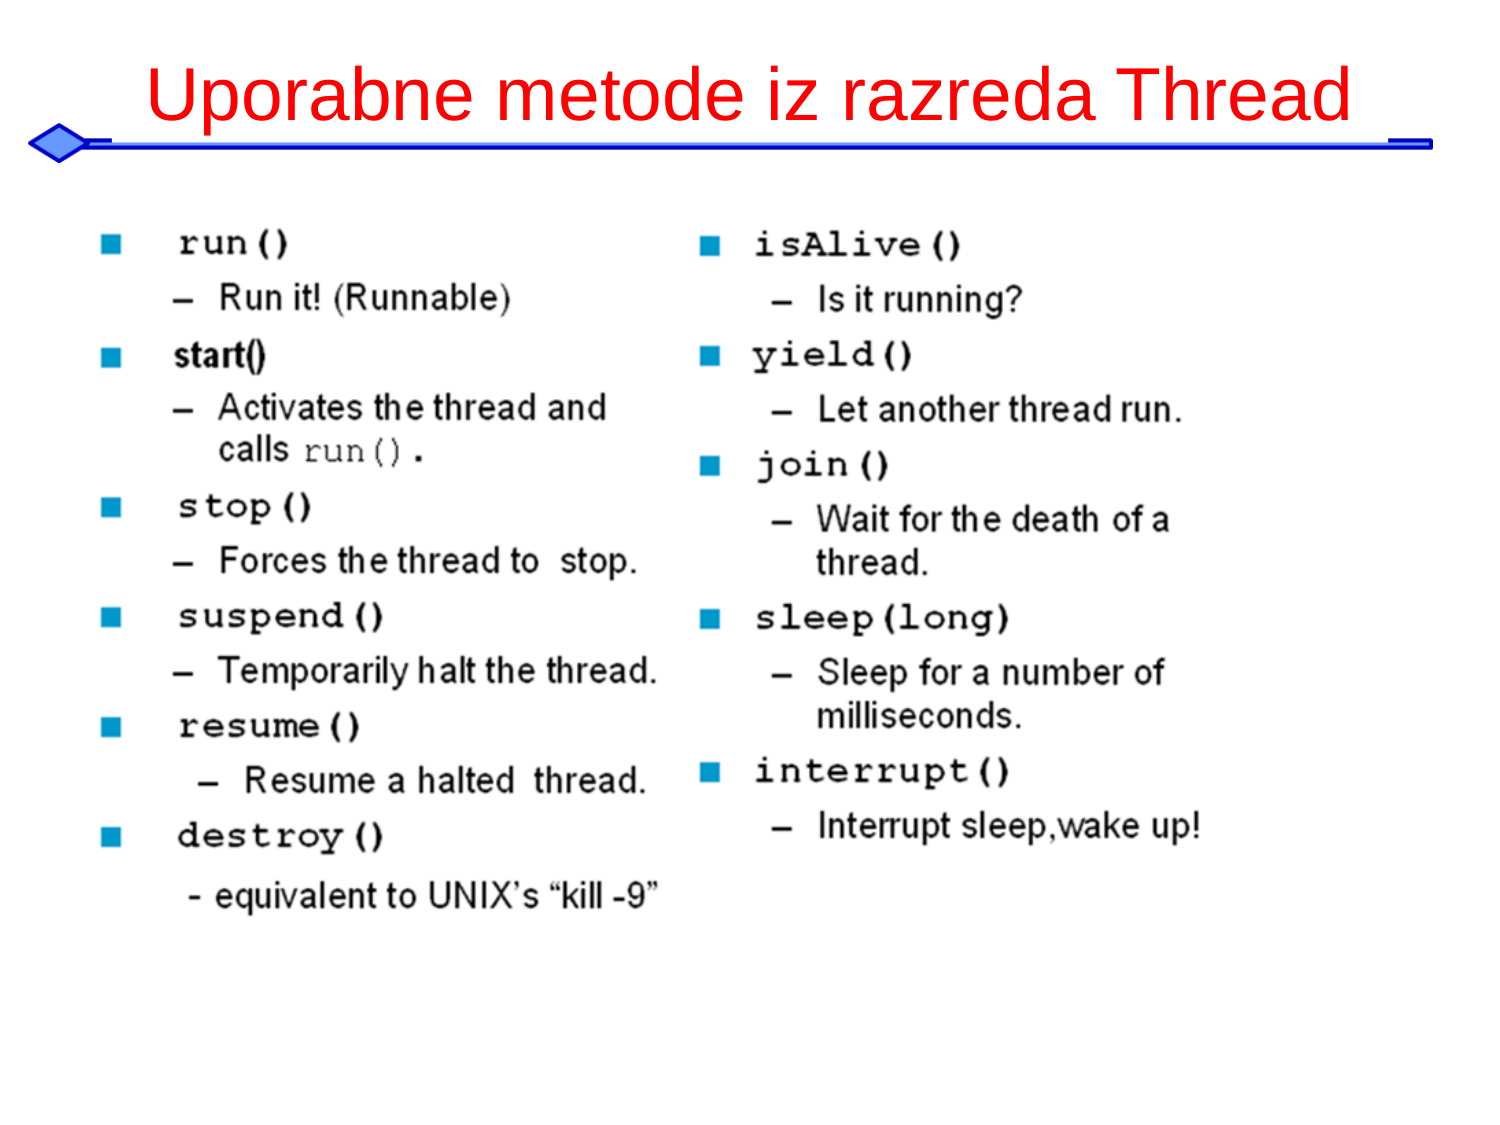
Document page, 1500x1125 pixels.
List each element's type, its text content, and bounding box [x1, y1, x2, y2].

title Uporabne metode iz razreda Thread [111, 37, 1389, 143]
picture [86, 203, 1239, 931]
picture [28, 123, 1433, 163]
